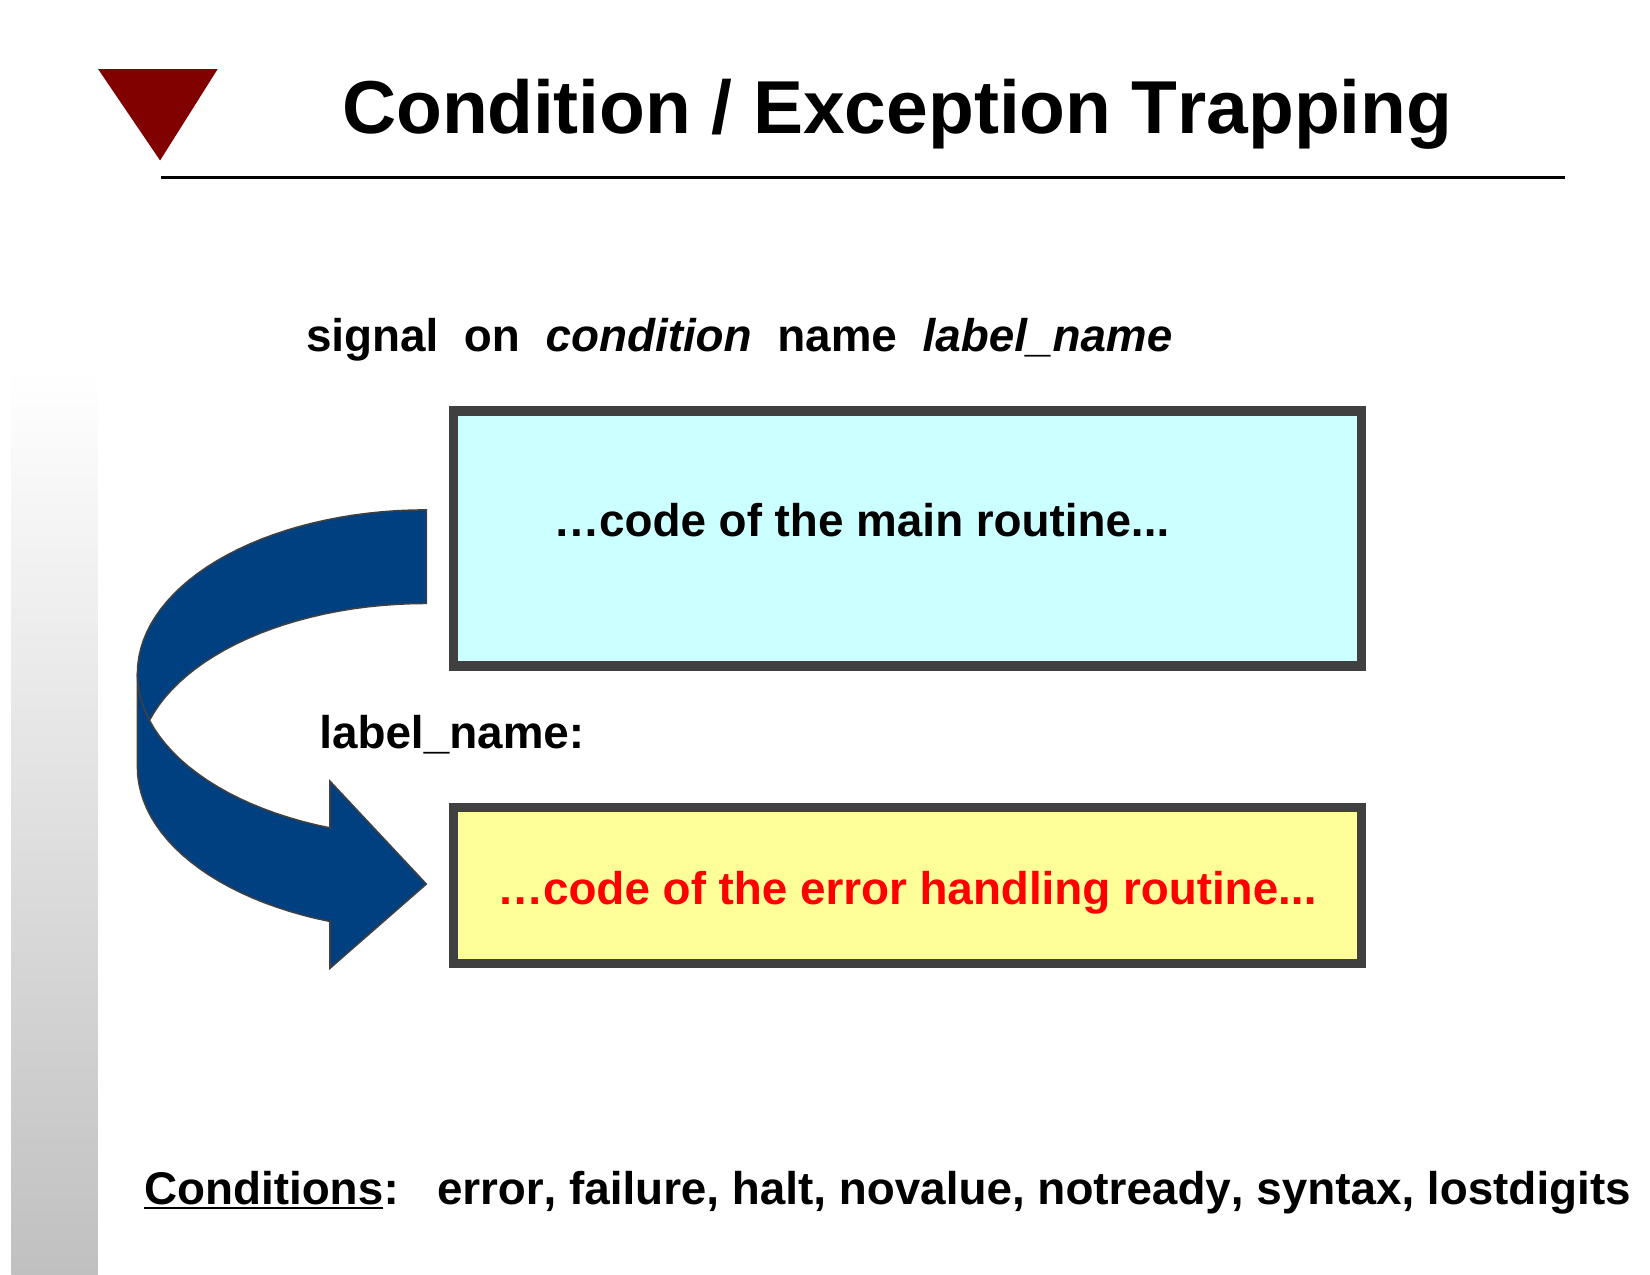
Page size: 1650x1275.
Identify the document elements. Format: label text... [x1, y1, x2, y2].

text_box label_name: [302, 694, 602, 767]
text_box [98, 69, 218, 161]
text_box …code of the error handling routine... [480, 849, 1335, 922]
text_box …code of the main routine... [536, 481, 1187, 554]
text_box [453, 410, 1362, 666]
text_box [453, 807, 1362, 964]
text_box [137, 509, 427, 969]
text_box [11, 370, 99, 1275]
text_box signal on condition name label_name [289, 297, 1190, 370]
text_box Condition / Exception Trapping [325, 49, 1471, 157]
text_box Conditions: error, failure, halt, novalue, notready, syntax, lostdigits [127, 1149, 1649, 1222]
